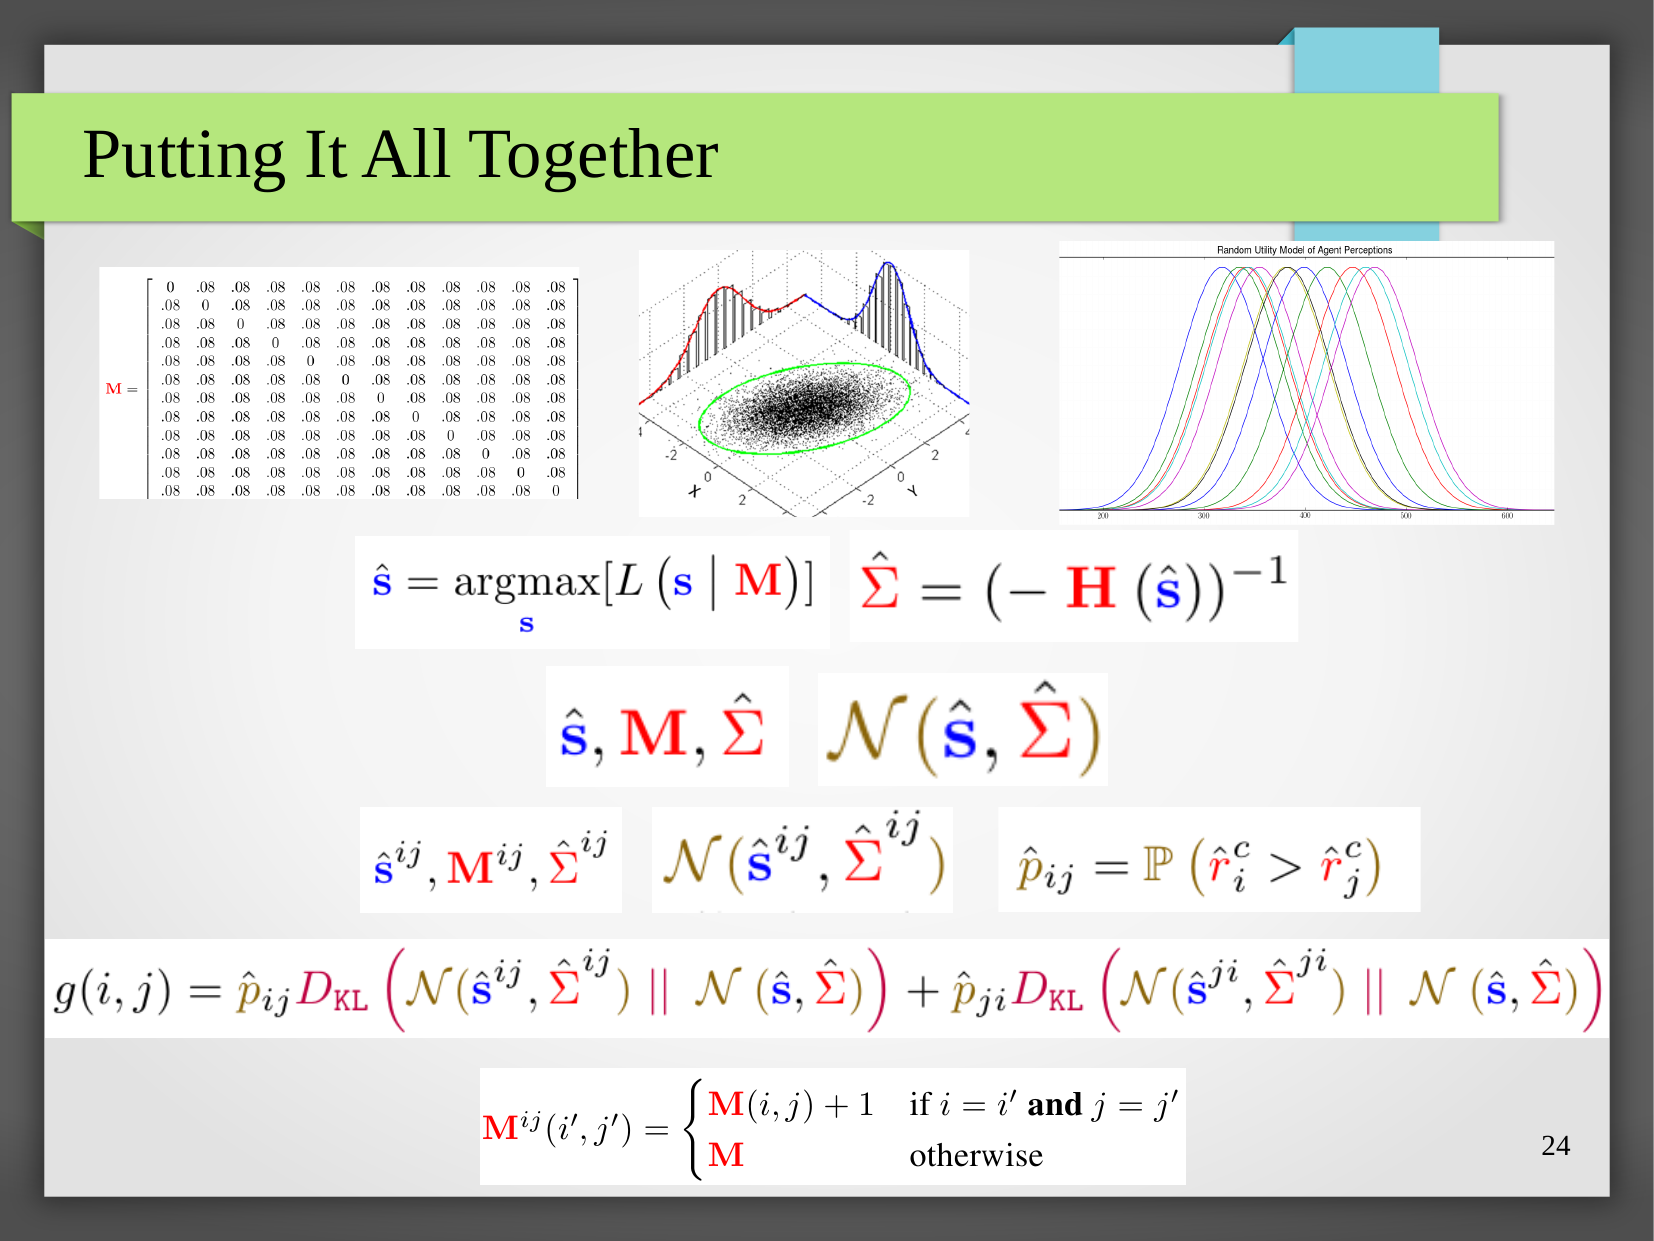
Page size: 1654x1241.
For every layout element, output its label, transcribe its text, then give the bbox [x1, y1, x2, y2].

picture [0, 0, 1654, 1241]
title Putting It All Together [82, 94, 1264, 213]
